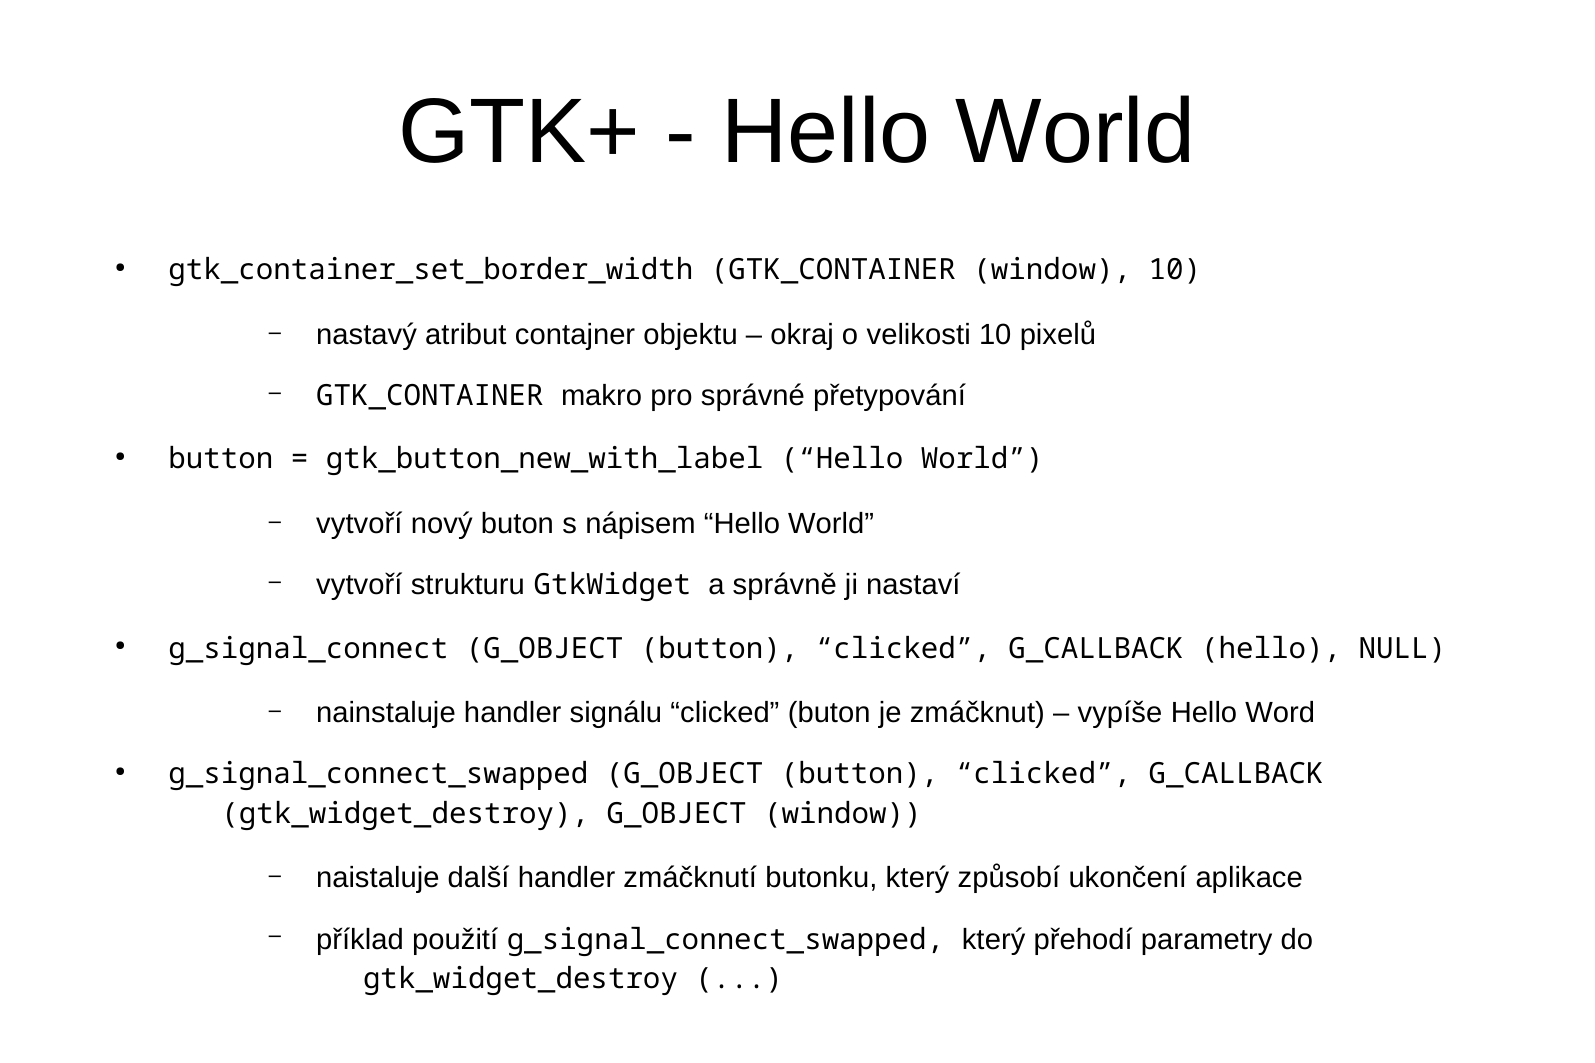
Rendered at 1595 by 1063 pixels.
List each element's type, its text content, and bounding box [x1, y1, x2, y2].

list gtk_container_set_border_width (GTK_CONTAINER (window), 10) nastavý atribut contajner objektu – okraj o velikosti 10 pixelů GTK_CONTAINER makro pro správné přetypování button = gtk_button_new_with_label (“Hello World”) vytvoří nový buton s nápisem “Hello World” vytvoří strukturu GtkWidget a správně ji nastaví g_signal_connect (G_OBJECT (button), “clicked”, G_CALLBACK (hello), NULL) nainstaluje handler signálu “clicked” (buton je zmáčknut) – vypíše Hello Word g_signal_connect_swapped (G_OBJECT (button), “clicked”, G_CALLBACK (gtk_widget_destroy), G_OBJECT (window)) naistaluje další handler zmáčknutí butonku, který způsobí ukončení aplikace příklad použití g_signal_connect_swapped, který přehodí parametry do gtk_widget_destroy (...) [79, 248, 1515, 961]
title GTK+ - Hello World [79, 42, 1515, 220]
